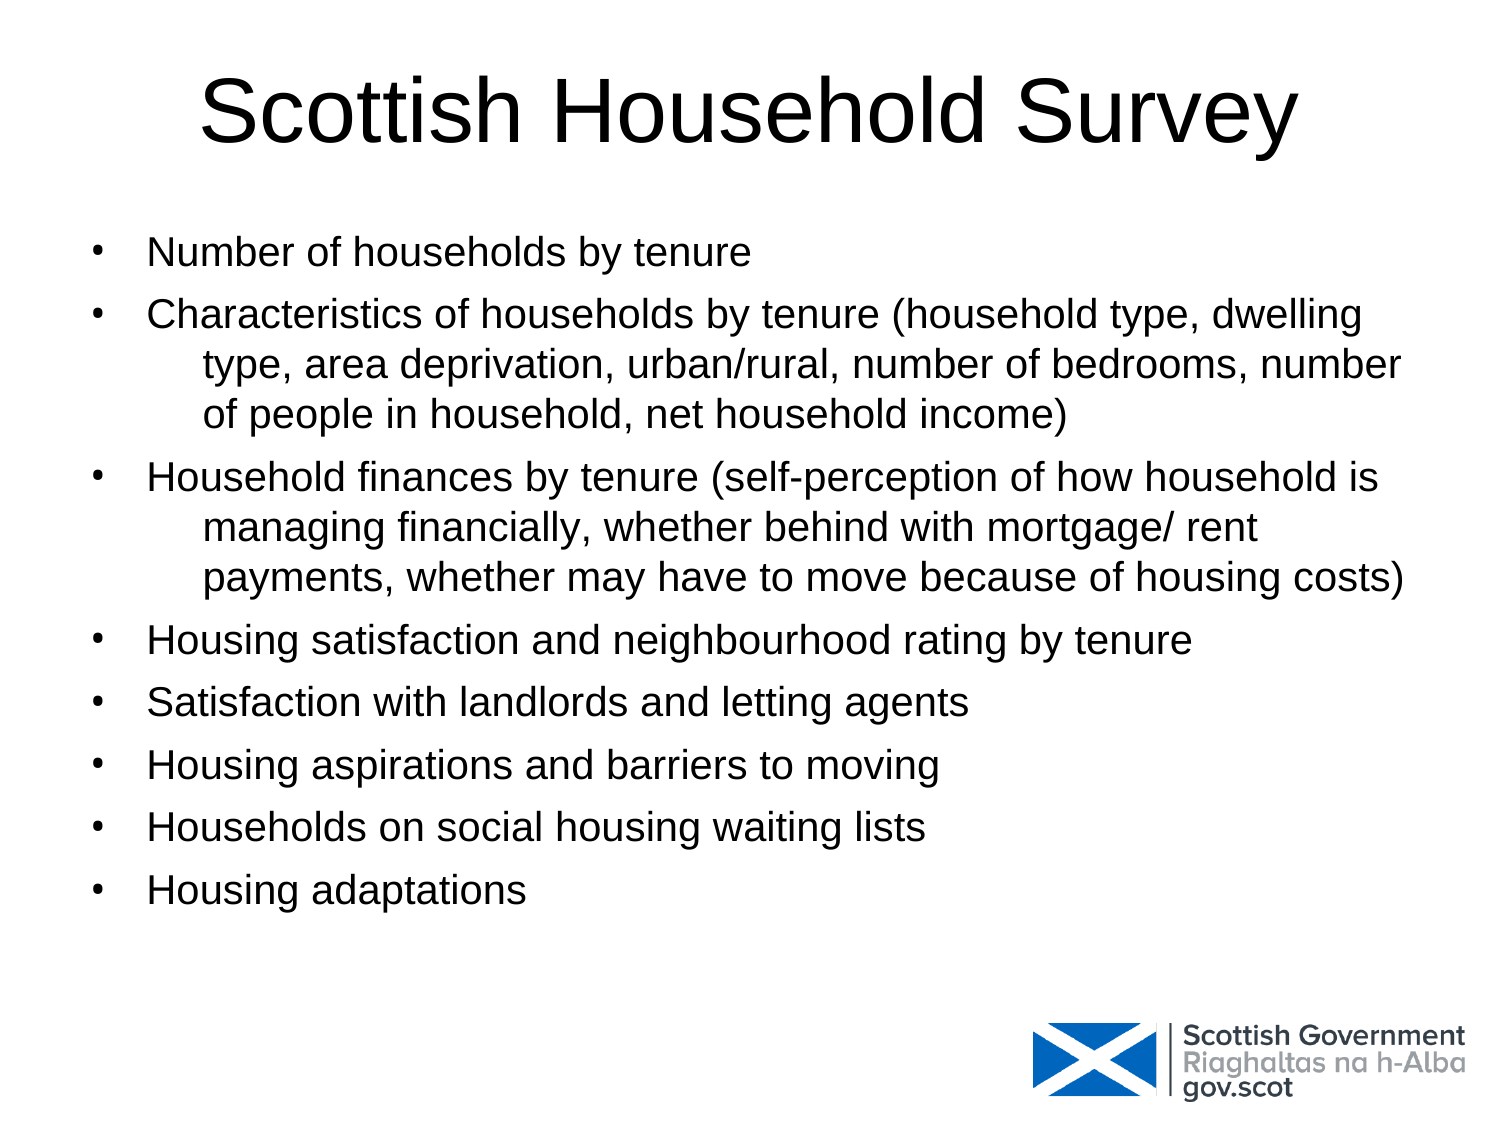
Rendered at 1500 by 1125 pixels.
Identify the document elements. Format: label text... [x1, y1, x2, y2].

title Scottish Household Survey [58, 5, 1442, 207]
list Number of households by tenure Characteristics of households by tenure (household type, dwelling type, area deprivation, urban/rural, number of bedrooms, number of people in household, net household income) Household finances by tenure (self-perception of how household is managing financially, whether behind with mortgage/ rent payments, whether may have to move because of housing costs) Housing satisfaction and neighbourhood rating by tenure Satisfaction with landlords and letting agents Housing aspirations and barriers to moving Households on social housing waiting lists Housing adaptations [75, 216, 1426, 1035]
